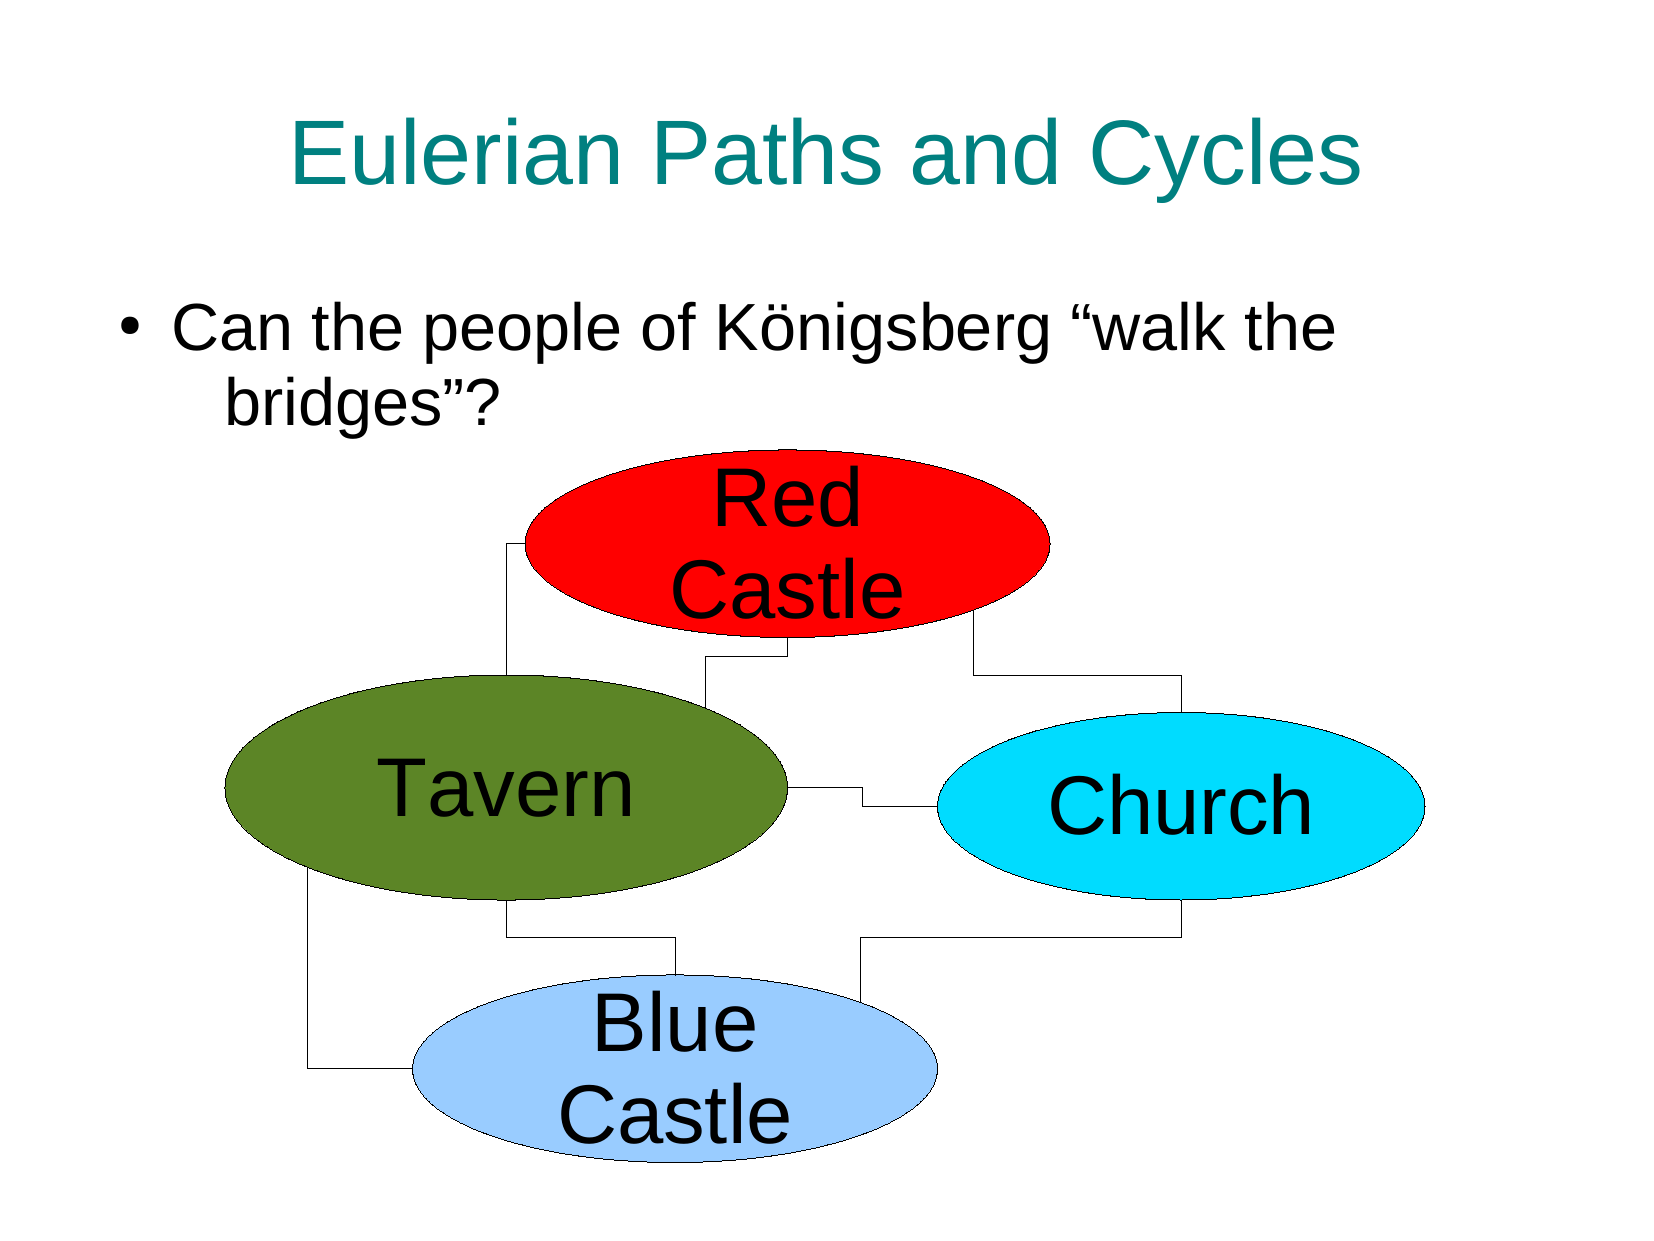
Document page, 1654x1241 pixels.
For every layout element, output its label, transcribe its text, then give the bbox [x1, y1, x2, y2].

text_box Blue Castle [412, 974, 938, 1163]
text_box Red Castle [525, 449, 1051, 638]
text_box Church [937, 712, 1426, 901]
list Can the people of Königsberg “walk the bridges”? [82, 290, 1571, 488]
text_box Tavern [224, 675, 788, 901]
title Eulerian Paths and Cycles [82, 49, 1571, 257]
